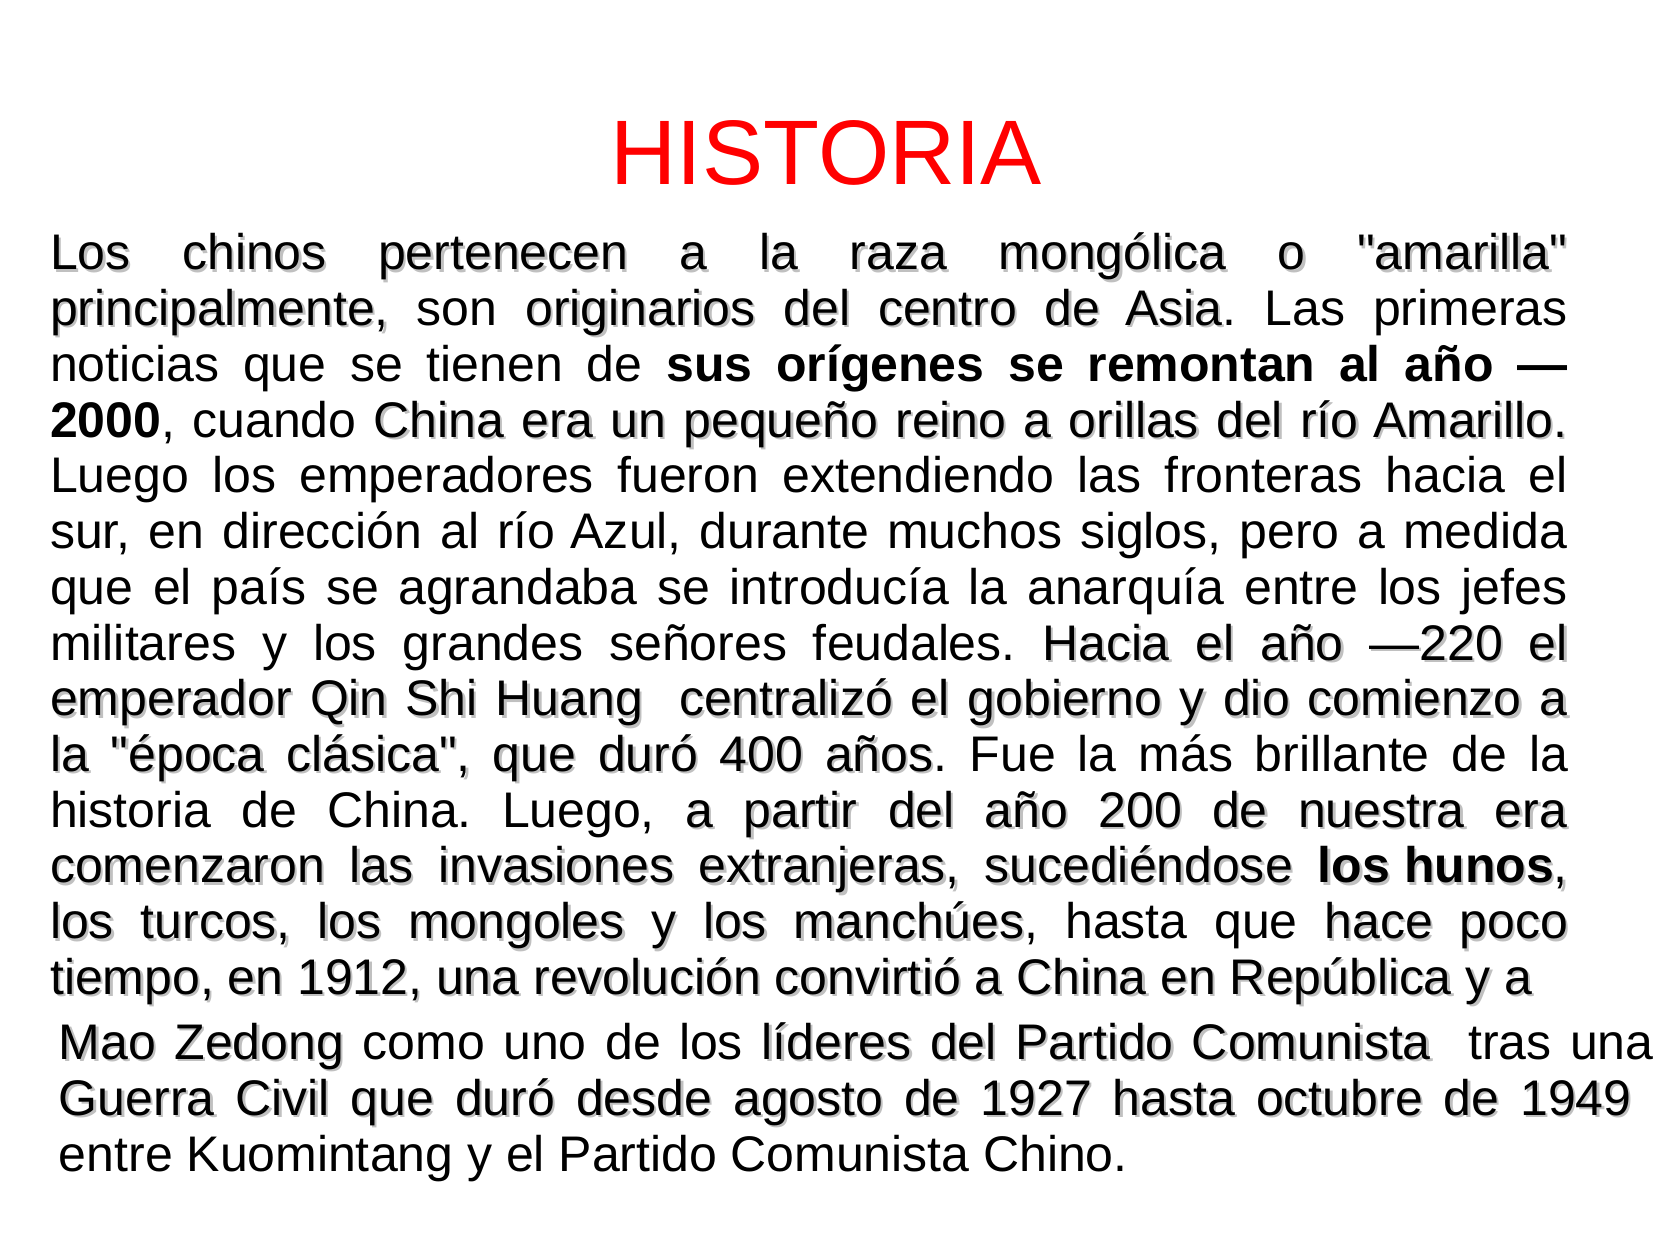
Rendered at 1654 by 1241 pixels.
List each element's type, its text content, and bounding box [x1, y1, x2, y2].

text_box Los chinos pertenecen a la raza mongólica o "amarilla" principalmente, son originarios del centro de Asia. Las primeras noticias que se tienen de sus orígenes se remontan al año — 2000, cuando China era un pequeño reino a orillas del río Amarillo. Luego los emperadores fueron extendiendo las fronteras hacia el sur, en dirección al río Azul, durante muchos siglos, pero a medida que el país se agrandaba se introducía la anarquía entre los jefes militares y los grandes señores feudales. Hacia el año —220 el emperador Qin Shi Huang centralizó el gobierno y dio comienzo a la "época clásica", que duró 400 años. Fue la más bri­llante de la historia de China. Luego, a partir del año 200 de nuestra era comenzaron las invasiones extranjeras, sucediéndose los hunos, los turcos, los mongoles y los manchúes, hasta que hace poco tiempo, en 1912, una revolución convirtió a China en República y a [35, 217, 1583, 1013]
text_box Mao Zedong como uno de los líderes del Partido Comunista tras una Guerra Civil que duró desde agosto de 1927 hasta octubre de 1949 entre Kuomintang y el Partido Comunista Chino. [59, 165, 1654, 1195]
title HISTORIA [82, 49, 1571, 165]
